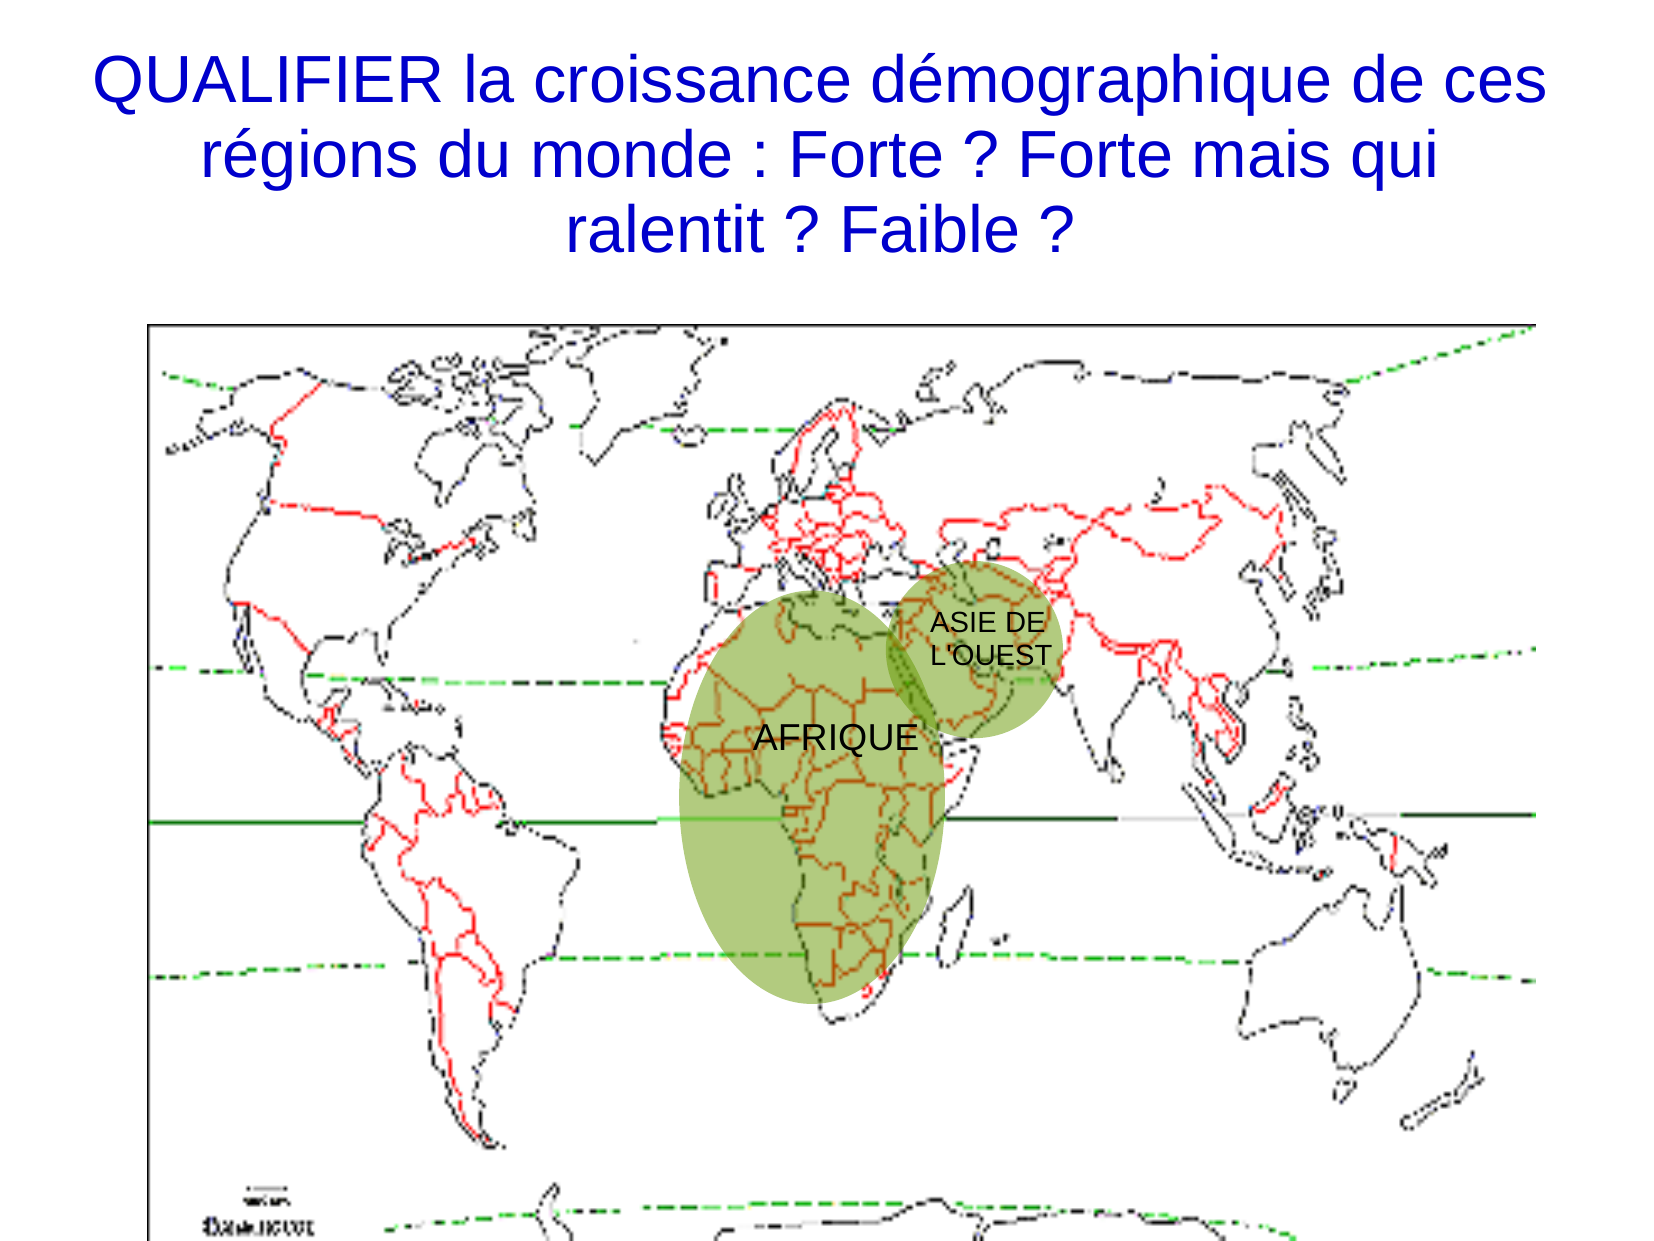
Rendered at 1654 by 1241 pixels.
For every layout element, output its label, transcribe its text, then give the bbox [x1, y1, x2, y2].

text_box [679, 561, 1058, 1004]
text_box ASIE DE L'OUEST [915, 598, 1123, 680]
title QUALIFIER la croissance démographique de ces régions du monde : Forte ? Forte mais qui ralentit ? Faible ? [76, 42, 1565, 370]
text_box AFRIQUE [738, 708, 945, 766]
picture [147, 370, 1536, 1241]
